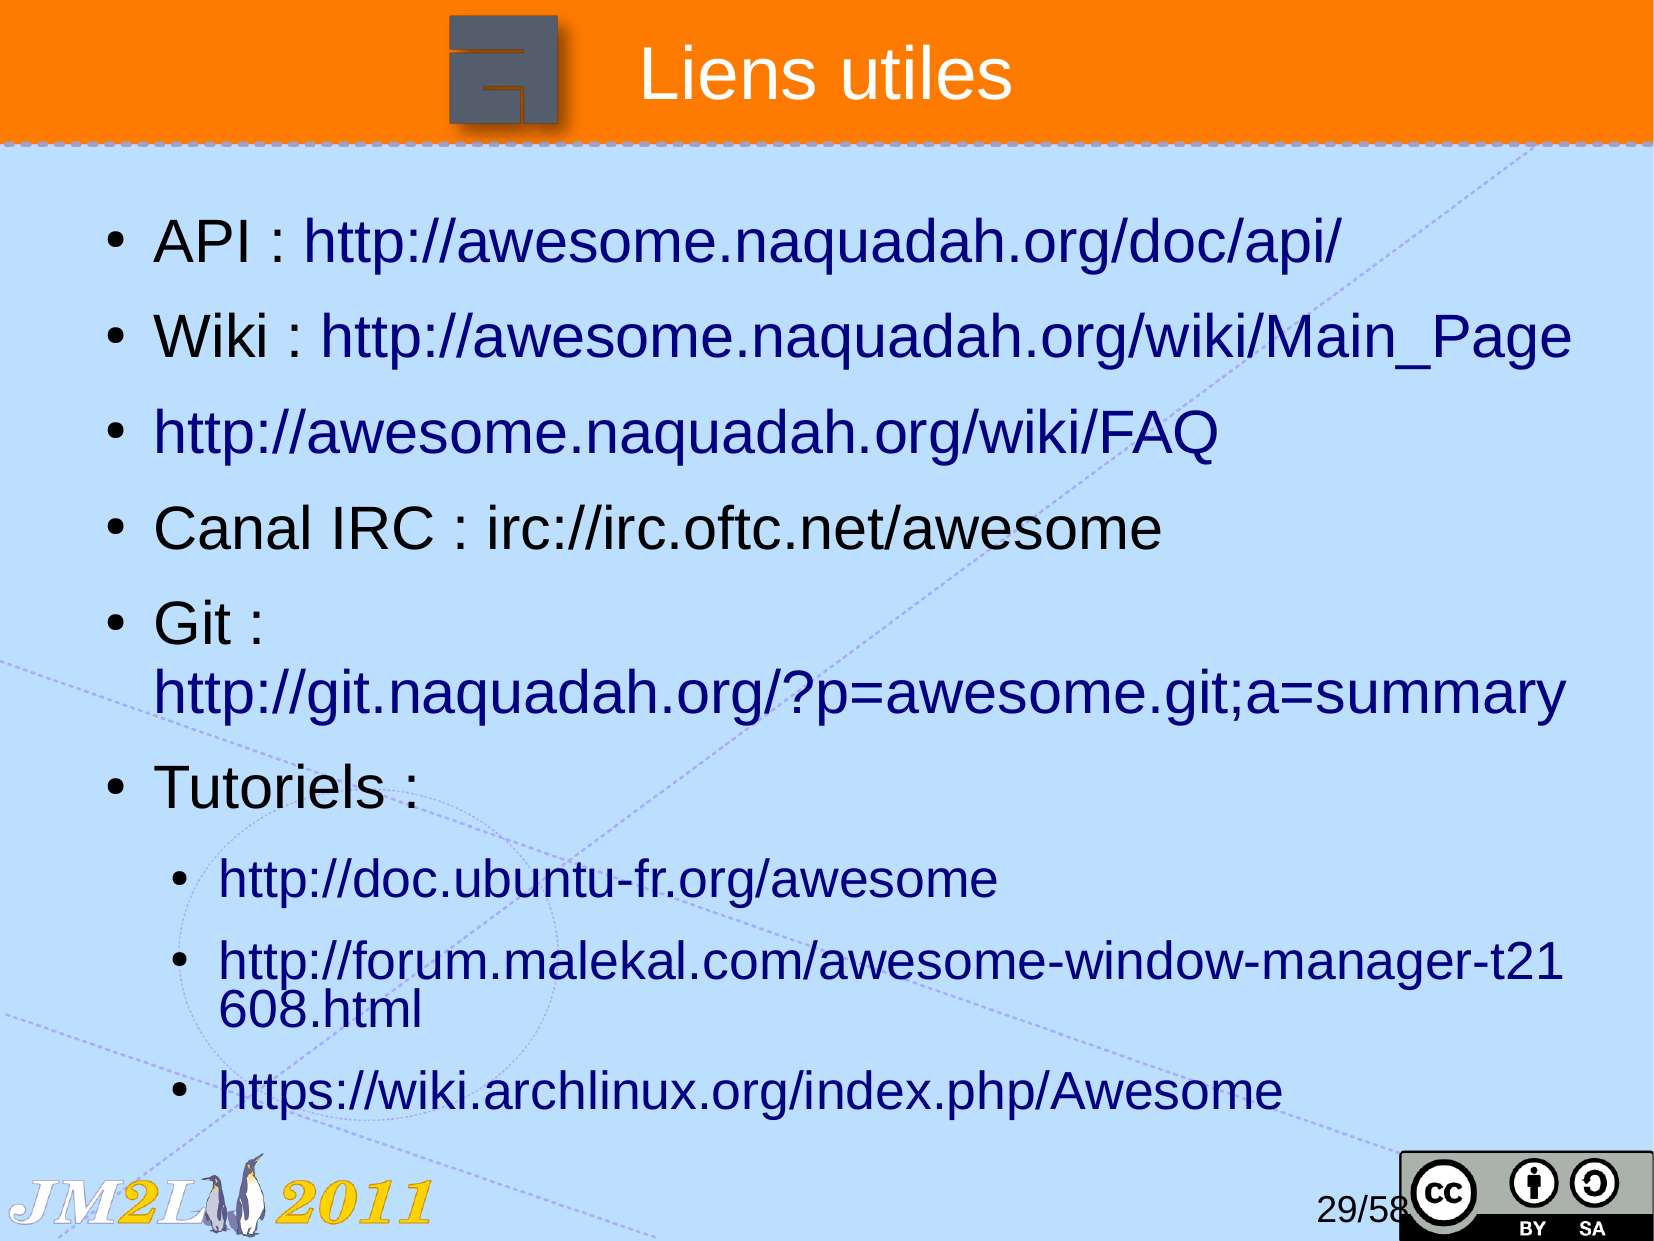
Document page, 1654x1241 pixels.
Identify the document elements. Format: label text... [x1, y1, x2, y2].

picture [435, 1, 583, 144]
list API : http://awesome.naquadah.org/doc/api/ Wiki : http://awesome.naquadah.org/wiki/Main_Page http://awesome.naquadah.org/wiki/FAQ Canal IRC : irc://irc.oftc.net/awesome Git : http://git.naquadah.org/?p=awesome.git;a=summary Tutoriels : http://doc.ubuntu-fr.org/awesome http://forum.malekal.com/awesome-window-manager-t21608.html https://wiki.archlinux.org/index.php/Awesome [88, 206, 1577, 1093]
title Liens utiles [29, 0, 1625, 148]
picture [0, 0, 1654, 1241]
